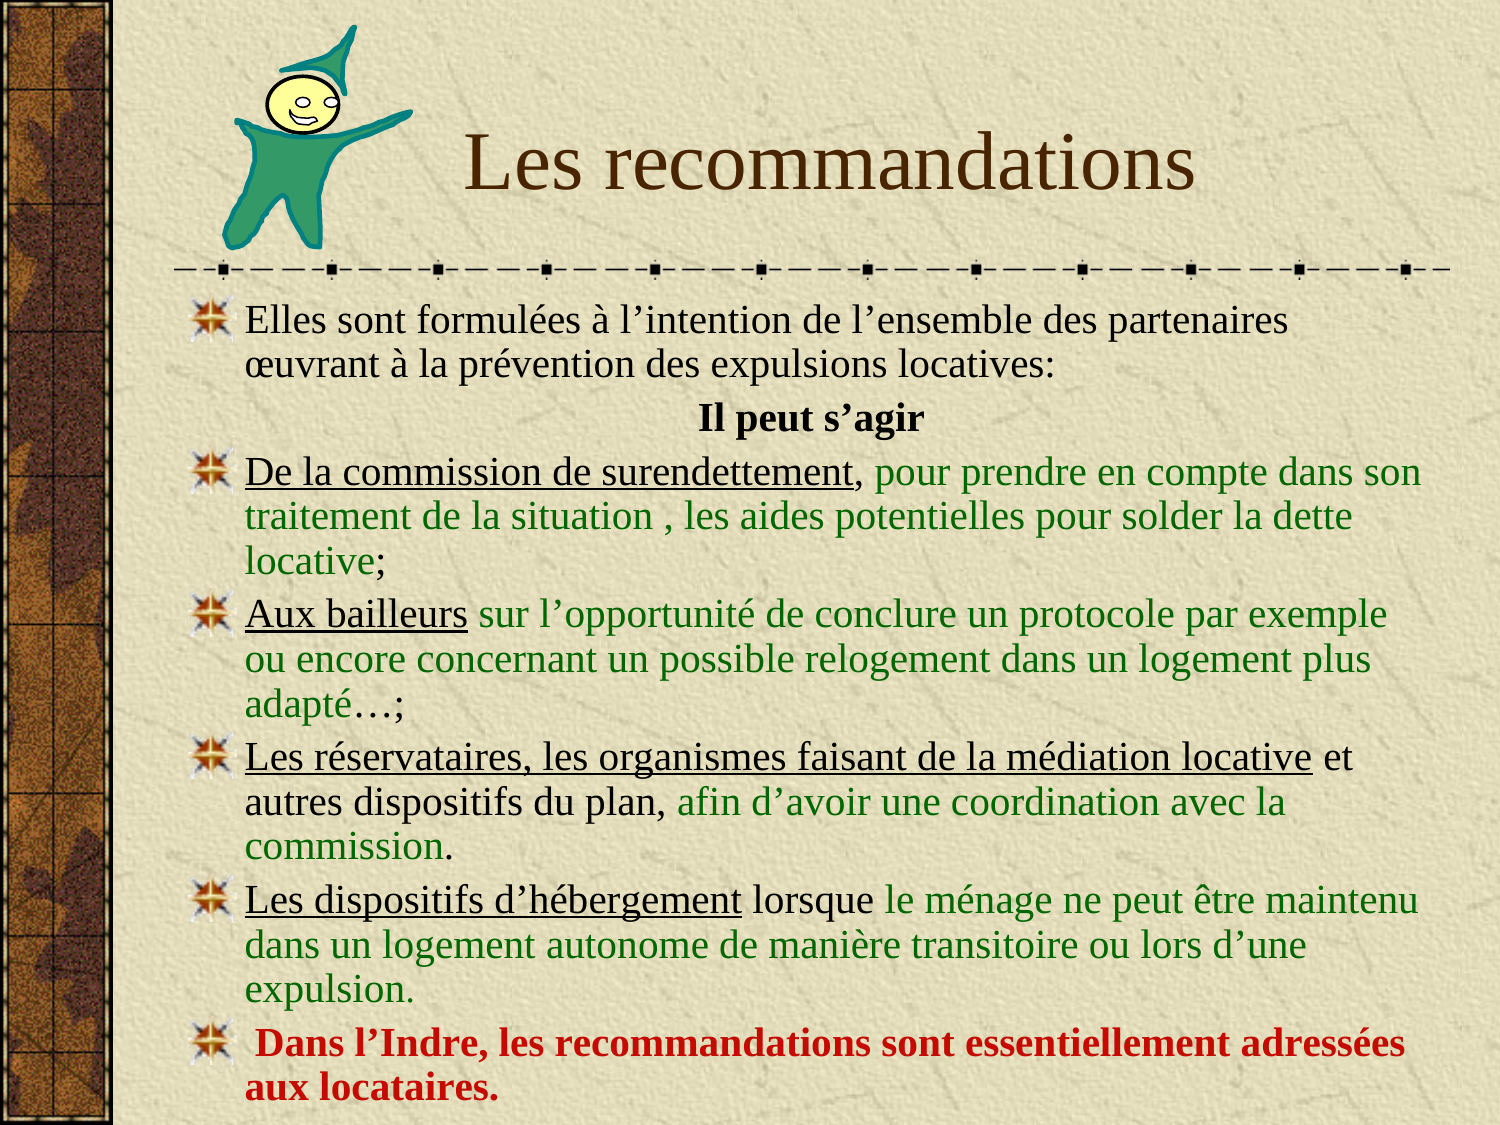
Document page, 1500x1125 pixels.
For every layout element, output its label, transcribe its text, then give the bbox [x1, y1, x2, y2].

picture [0, 0, 1500, 1125]
title Les recommandations [448, 62, 1450, 250]
text_box [224, 111, 411, 249]
text_box [267, 76, 339, 134]
text_box [281, 26, 355, 95]
list Elles sont formulées à l’intention de l’ensemble des partenaires œuvrant à la prévention des expulsions locatives: Il peut s’agir De la commission de surendettement, pour prendre en compte dans son traitement de la situation , les aides potentielles pour solder la dette locative; Aux bailleurs sur l’opportunité de conclure un protocole par exemple ou encore concernant un possible relogement dans un logement plus adapté…; Les réservataires, les organismes faisant de la médiation locative et autres dispositifs du plan, afin d’avoir une coordination avec la commission. Les dispositifs d’hébergement lorsque le ménage ne peut être maintenu dans un logement autonome de manière transitoire ou lors d’une expulsion. Dans l’Indre, les recommandations sont essentiellement adressées aux locataires. [174, 289, 1449, 1125]
